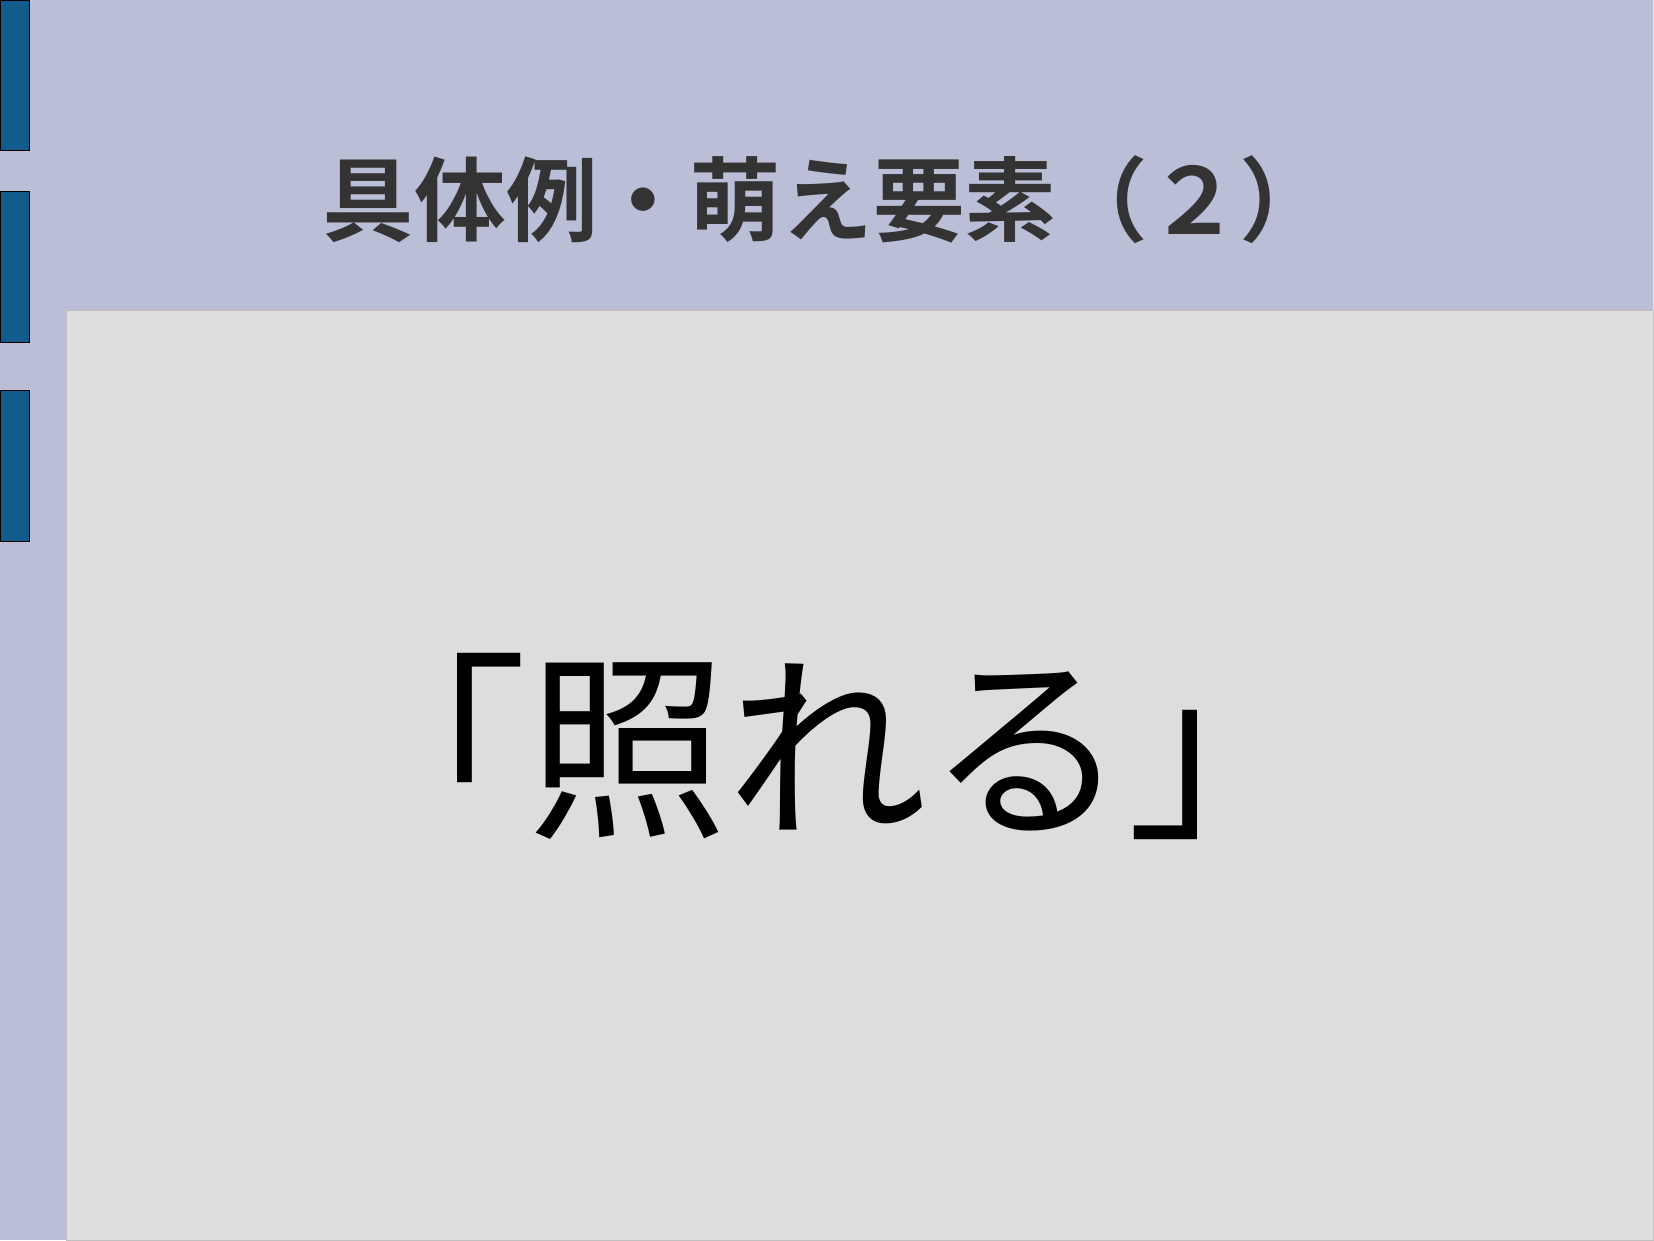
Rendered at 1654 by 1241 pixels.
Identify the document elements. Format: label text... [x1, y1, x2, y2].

subtitle 「照れる」 [121, 344, 1534, 1127]
title 具体例・萌え要素（２） [121, 91, 1534, 299]
